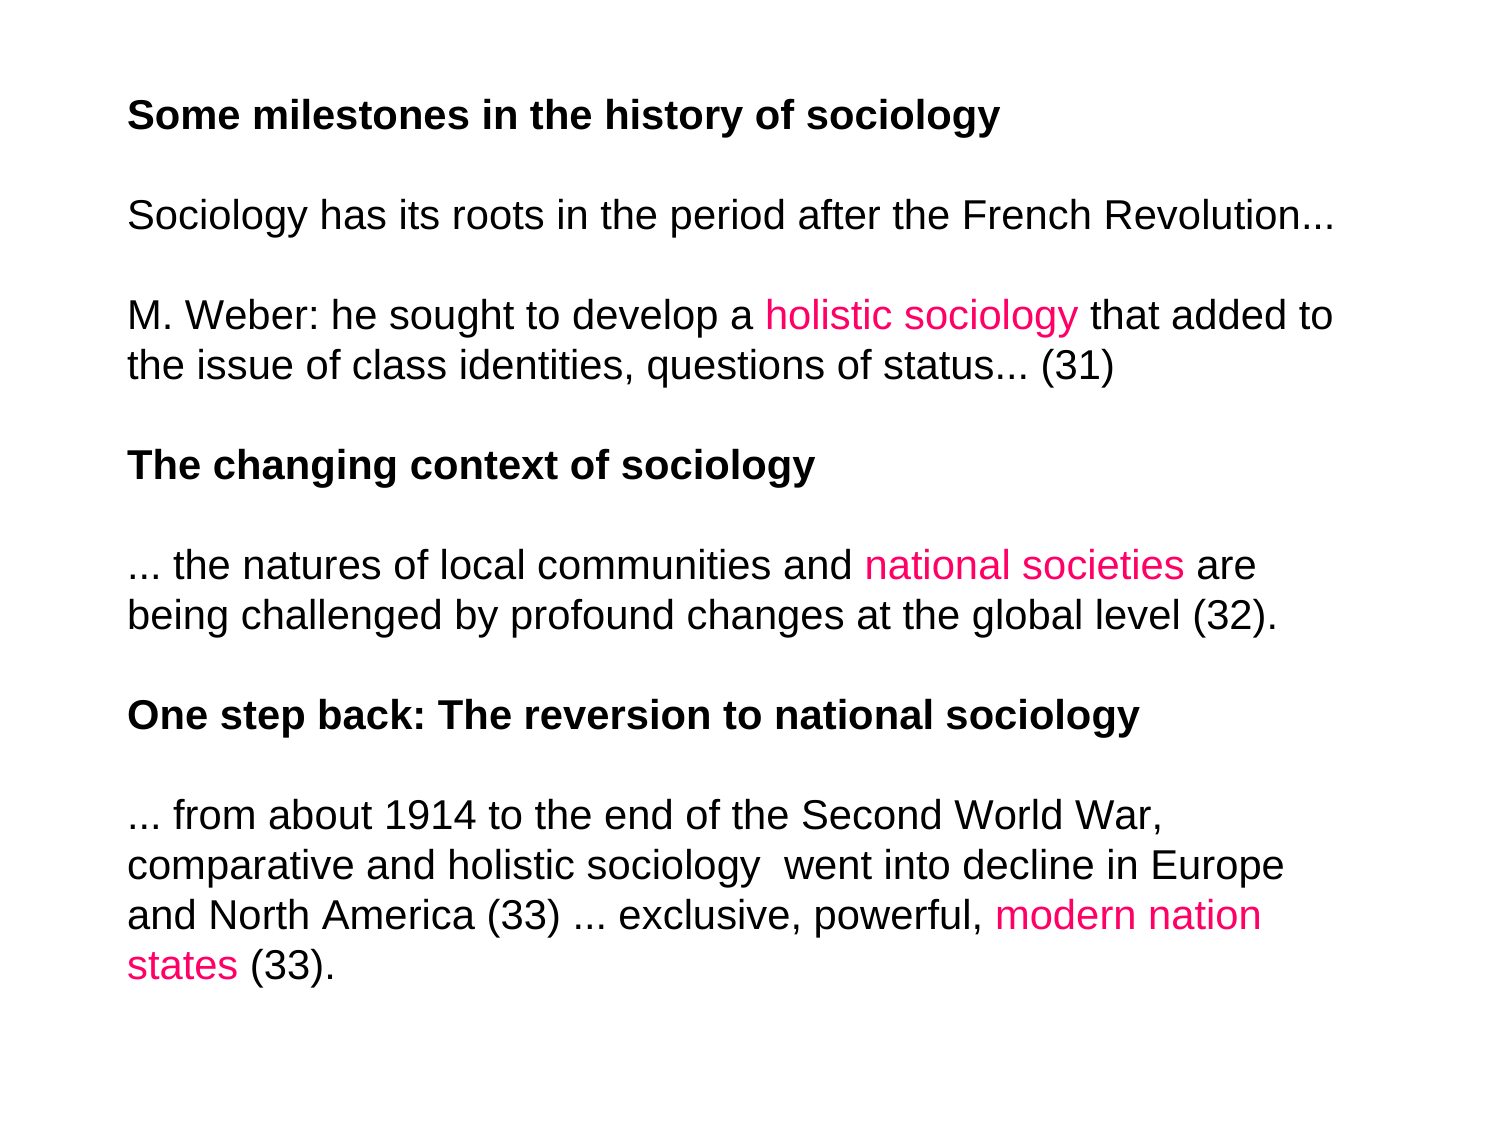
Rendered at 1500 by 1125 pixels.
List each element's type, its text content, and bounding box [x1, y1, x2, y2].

text_box Some milestones in the history of sociology Sociology has its roots in the period after the French Revolution... M. Weber: he sought to develop a holistic sociology that added to the issue of class identities, questions of status... (31) The changing context of sociology ... the natures of local communities and national societies are being challenged by profound changes at the global level (32). One step back: The reversion to national sociology ... from about 1914 to the end of the Second World War, comparative and holistic sociology went into decline in Europe and North America (33) ... exclusive, powerful, modern nation states (33). [112, 79, 1377, 1046]
